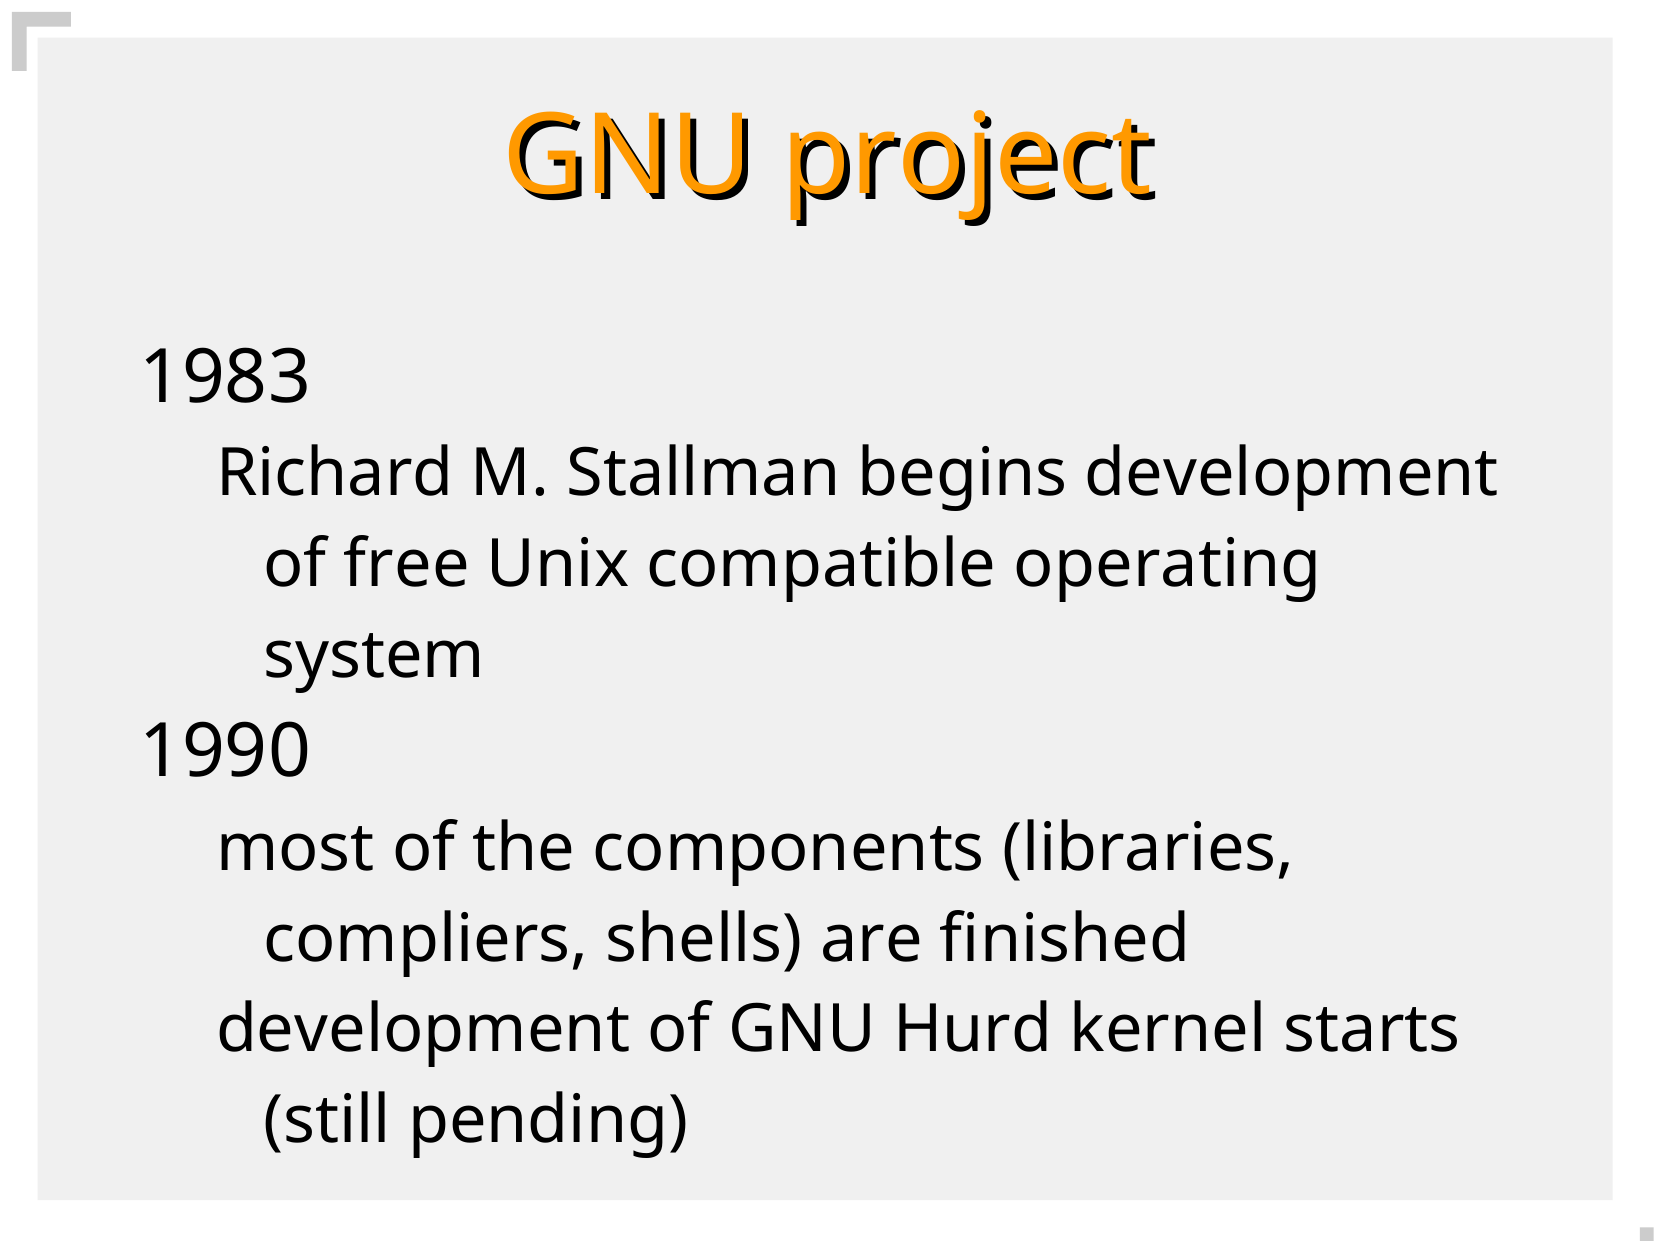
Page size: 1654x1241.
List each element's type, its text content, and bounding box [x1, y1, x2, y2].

list 1983 Richard M. Stallman begins development of free Unix compatible operating system 1990 most of the components (libraries, compliers, shells) are finished development of GNU Hurd kernel starts (still pending) [121, 322, 1561, 1132]
title GNU project [121, 46, 1534, 254]
